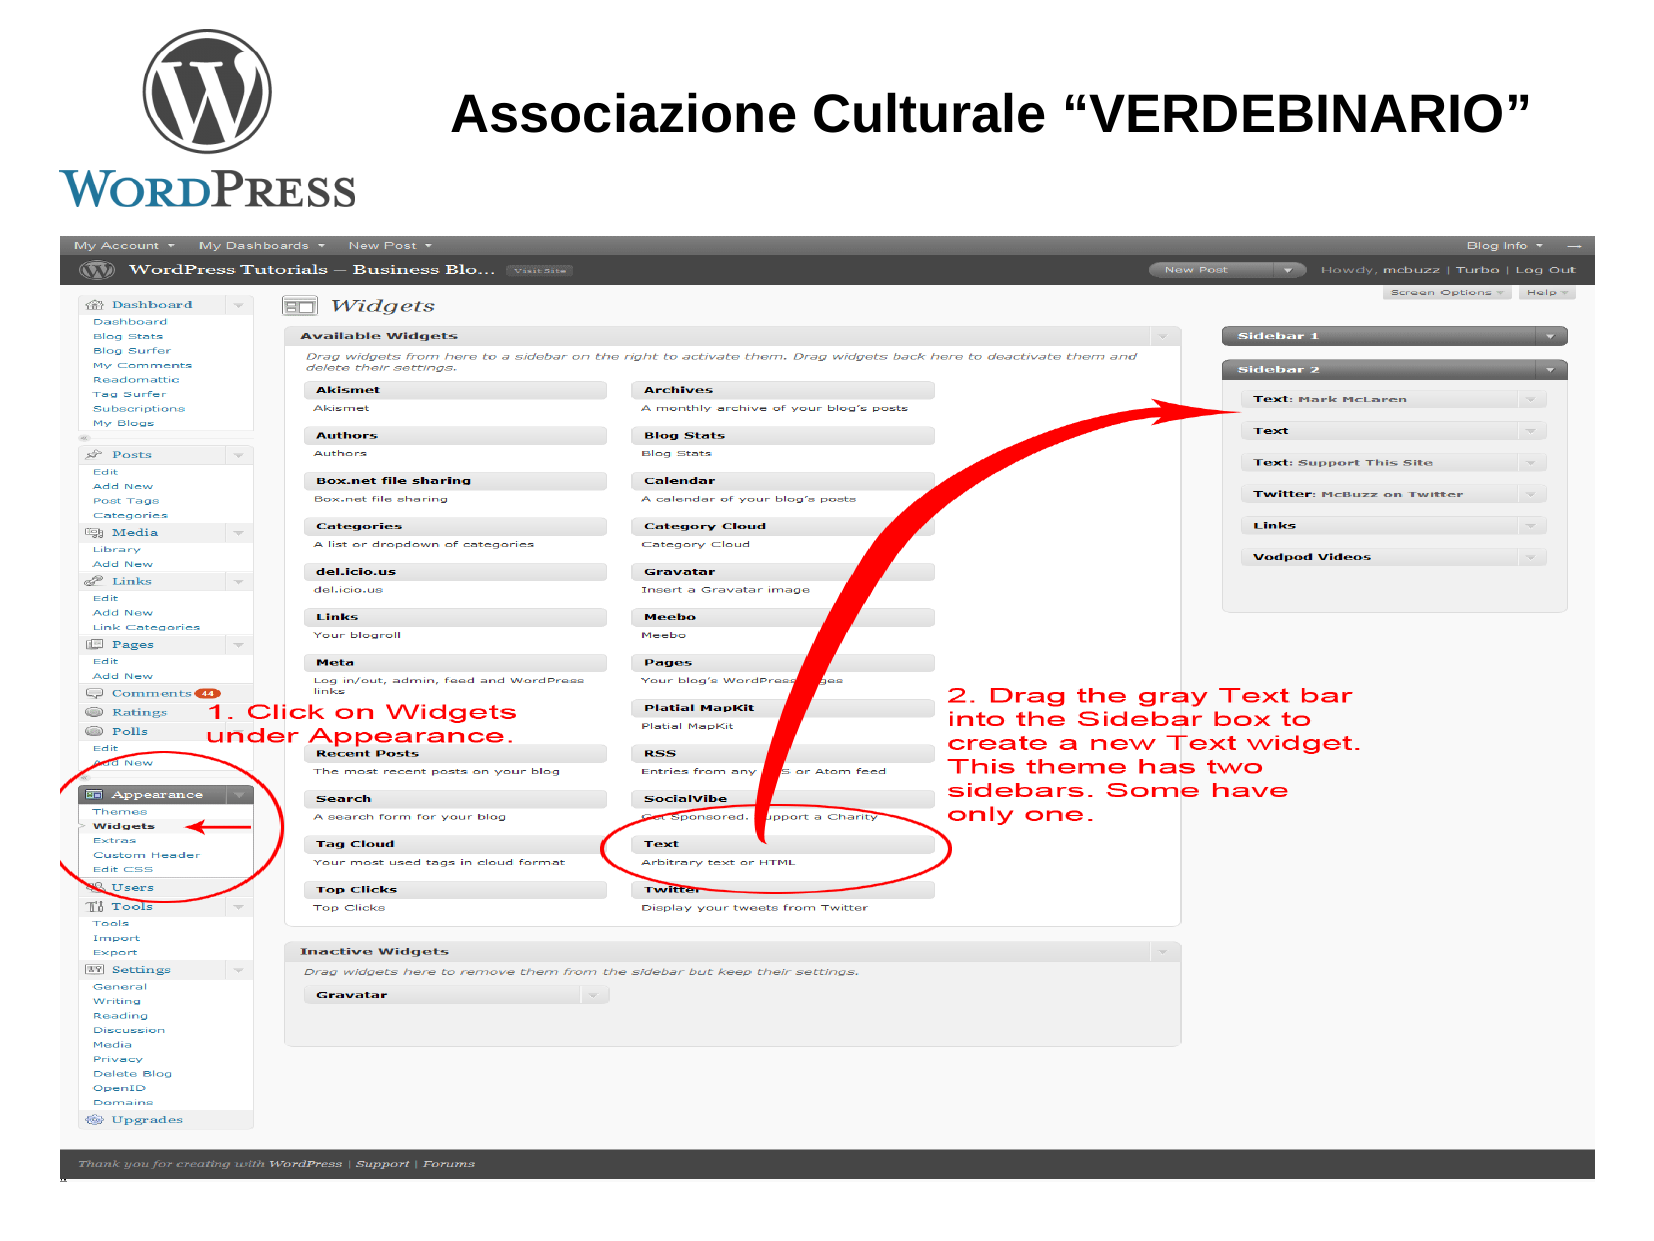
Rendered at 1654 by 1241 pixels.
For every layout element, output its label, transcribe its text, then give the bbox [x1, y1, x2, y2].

picture [60, 236, 1595, 1182]
title Associazione Culturale “VERDEBINARIO” [413, 50, 1571, 178]
picture [59, 29, 355, 207]
